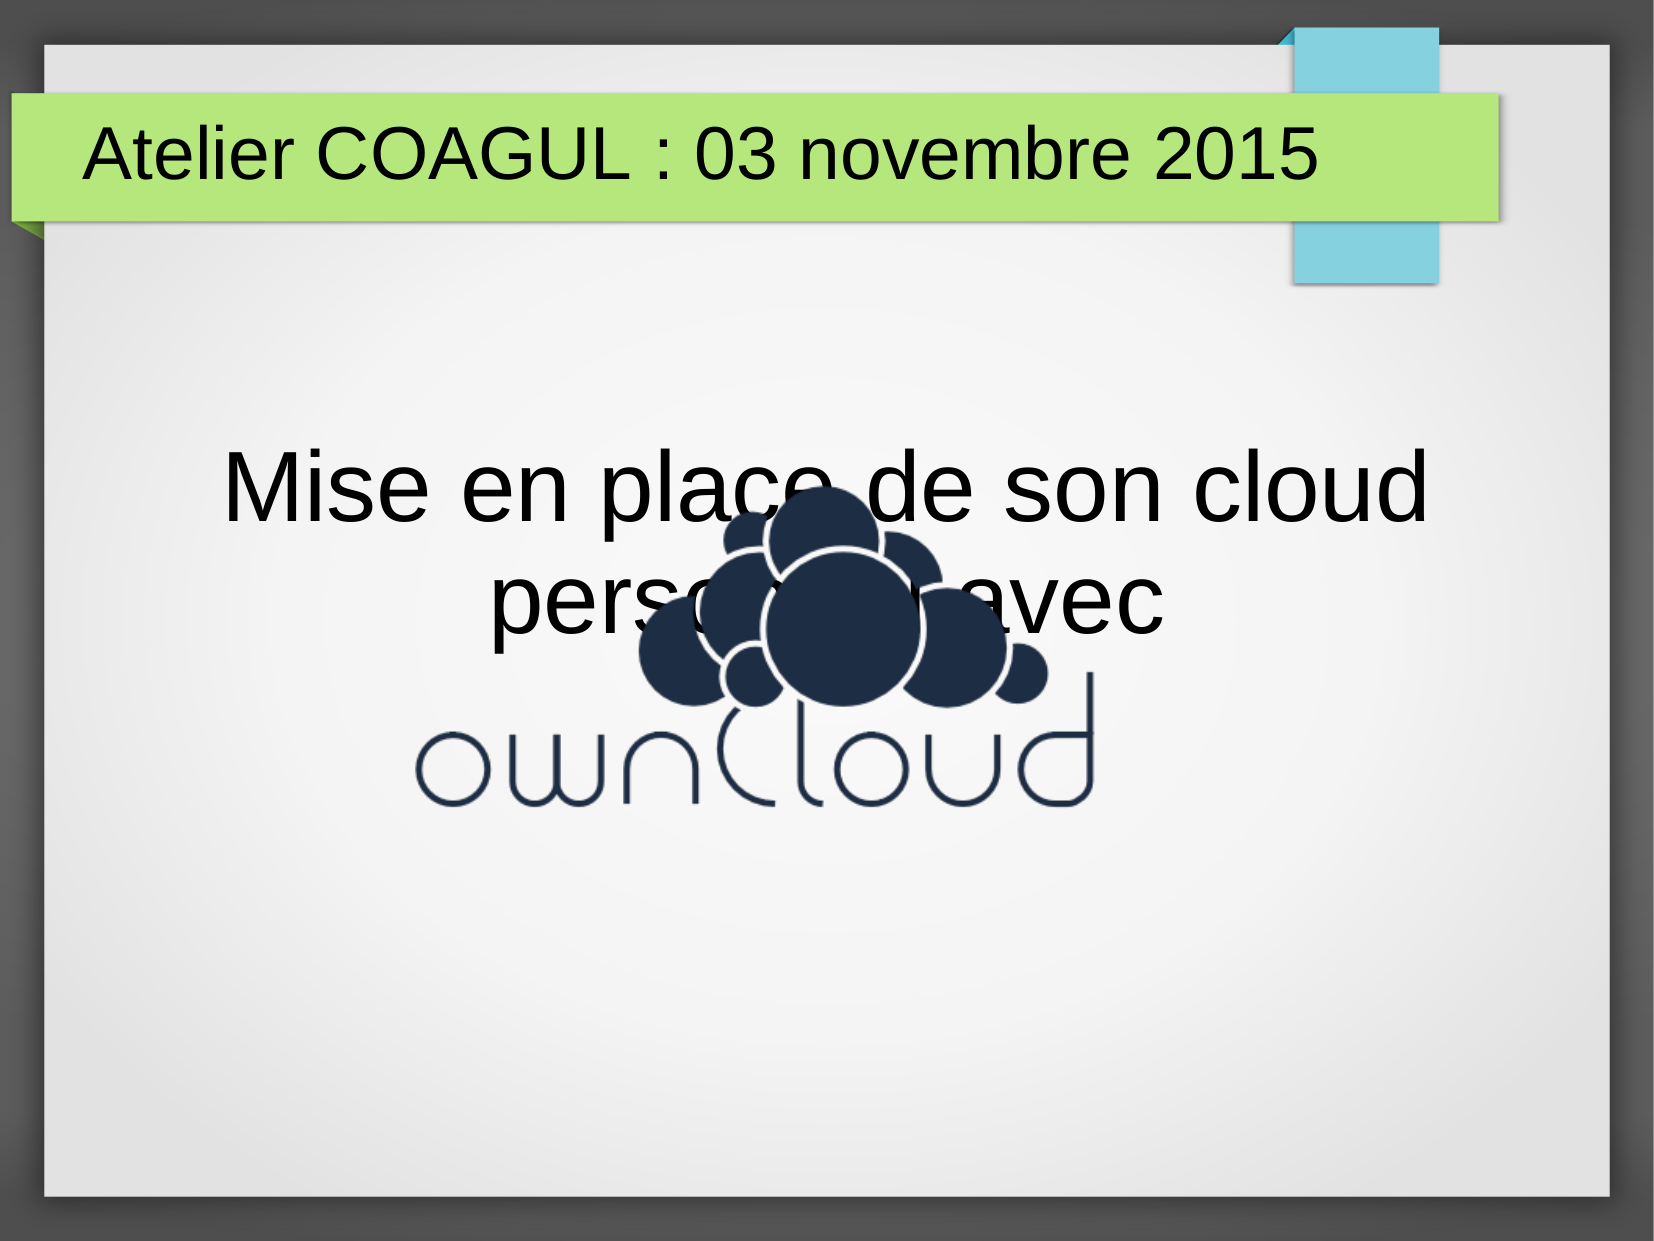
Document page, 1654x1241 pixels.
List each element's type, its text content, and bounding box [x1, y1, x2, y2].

picture [0, 0, 1654, 1241]
title Atelier COAGUL : 03 novembre 2015 [82, 69, 1548, 238]
subtitle Mise en place de son cloud personnel avec [82, 295, 1571, 1015]
